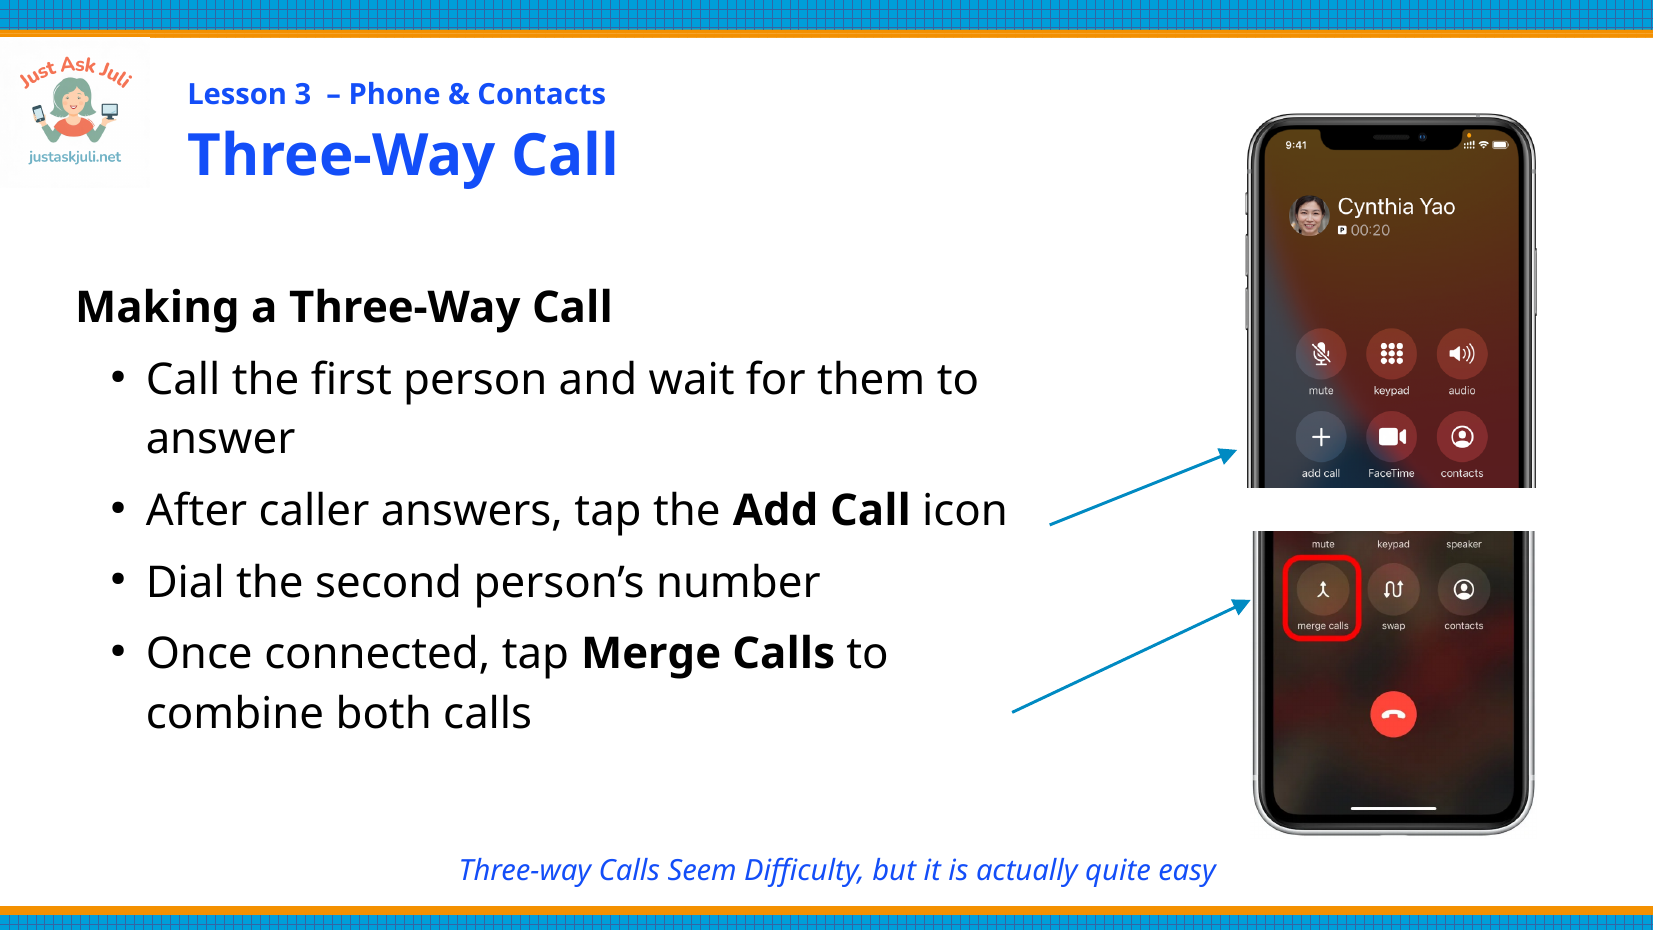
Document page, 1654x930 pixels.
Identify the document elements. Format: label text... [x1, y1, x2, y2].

picture [1250, 531, 1537, 839]
text_box Making a Three-Way Call Call the first person and wait for them to answer After caller answers, tap the Add Call icon Dial the second person’s number Once connected, tap Merge Calls to combine both calls [74, 154, 1050, 863]
picture [0, 37, 150, 188]
text_box Three-way Calls Seem Difficulty, but it is actually quite easy [250, 838, 1425, 900]
text_box Lesson 3 – Phone & Contacts Three-Way Call [187, 67, 780, 199]
picture [1245, 112, 1537, 488]
